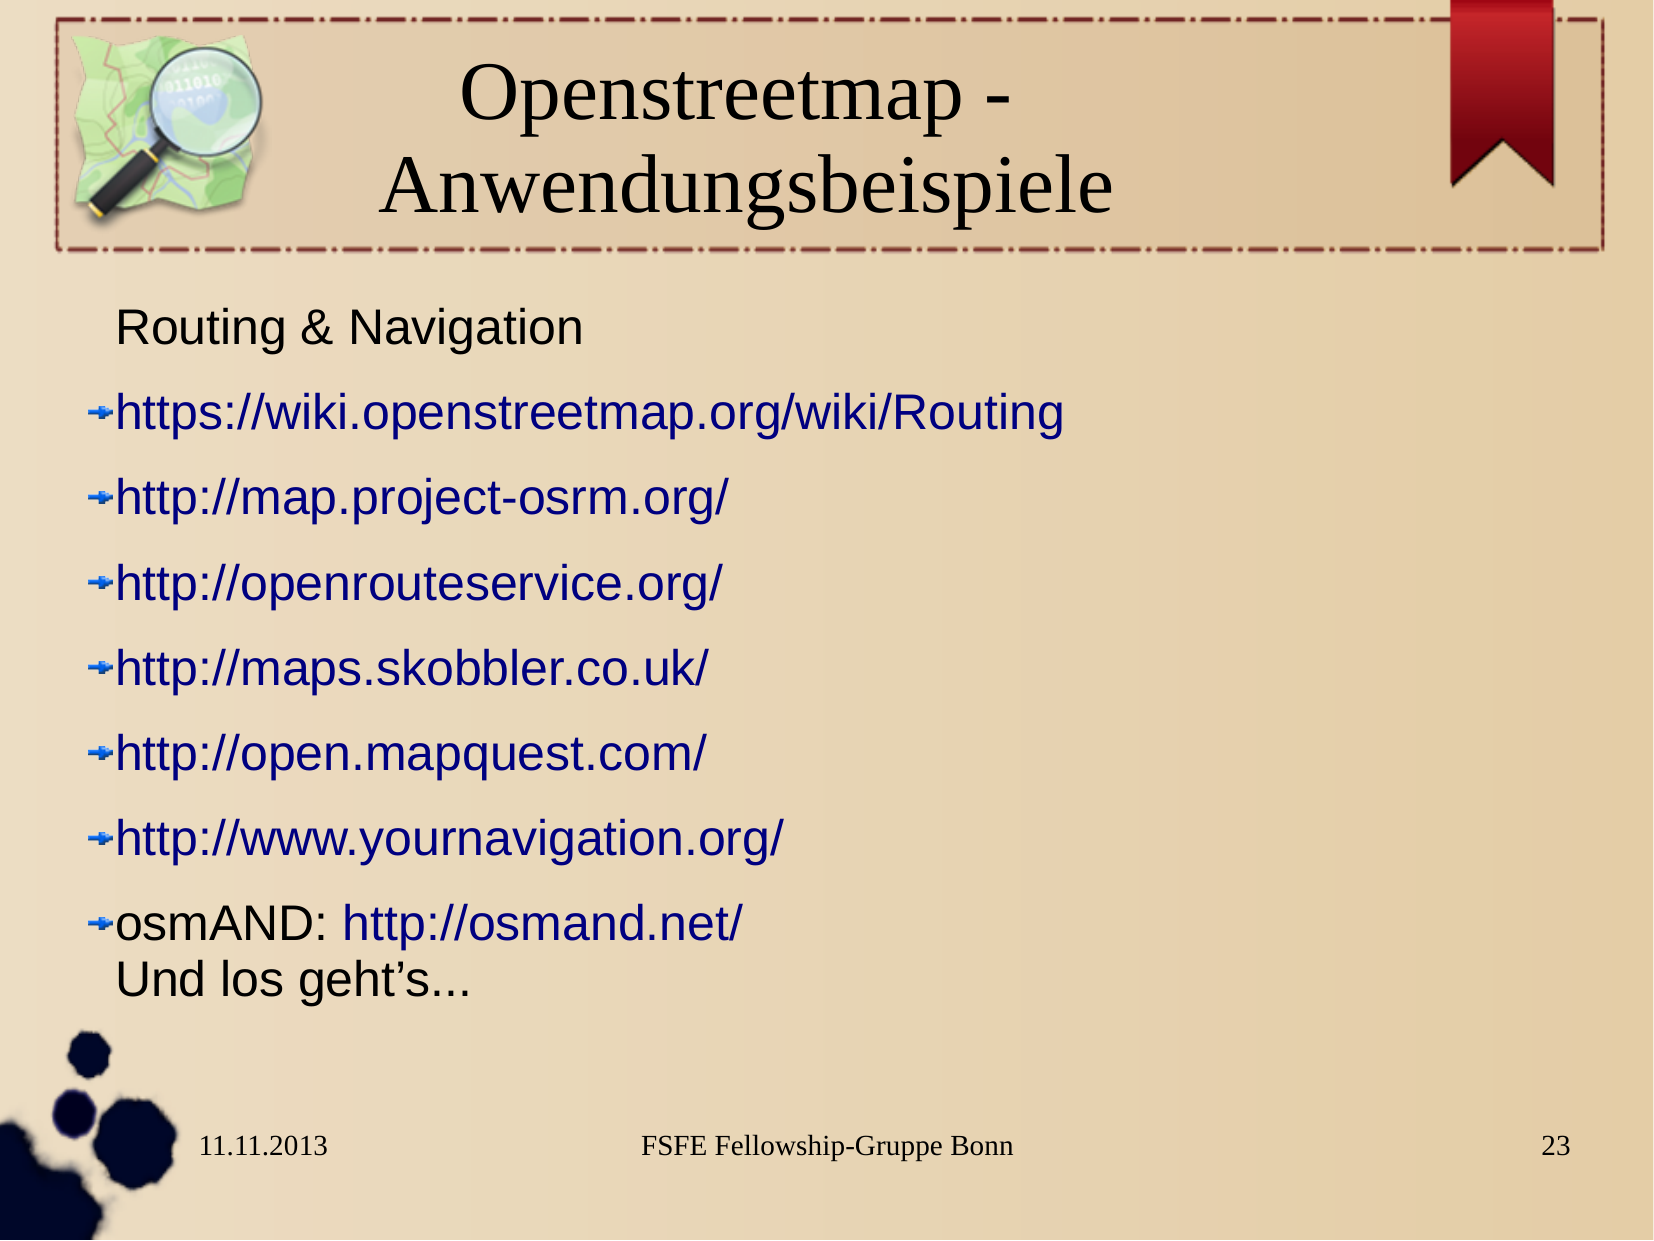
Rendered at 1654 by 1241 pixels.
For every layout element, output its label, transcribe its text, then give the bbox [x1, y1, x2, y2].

picture [0, 0, 1654, 1240]
list Routing & Navigation https://wiki.openstreetmap.org/wiki/Routing http://map.project-osrm.org/ http://openrouteservice.org/ http://maps.skobbler.co.uk/ http://open.mapquest.com/ http://www.yournavigation.org/ osmAND: http://osmand.net/ Und los geht’s... [82, 299, 1571, 1019]
title Openstreetmap - Anwendungsbeispiele [272, 45, 1412, 231]
